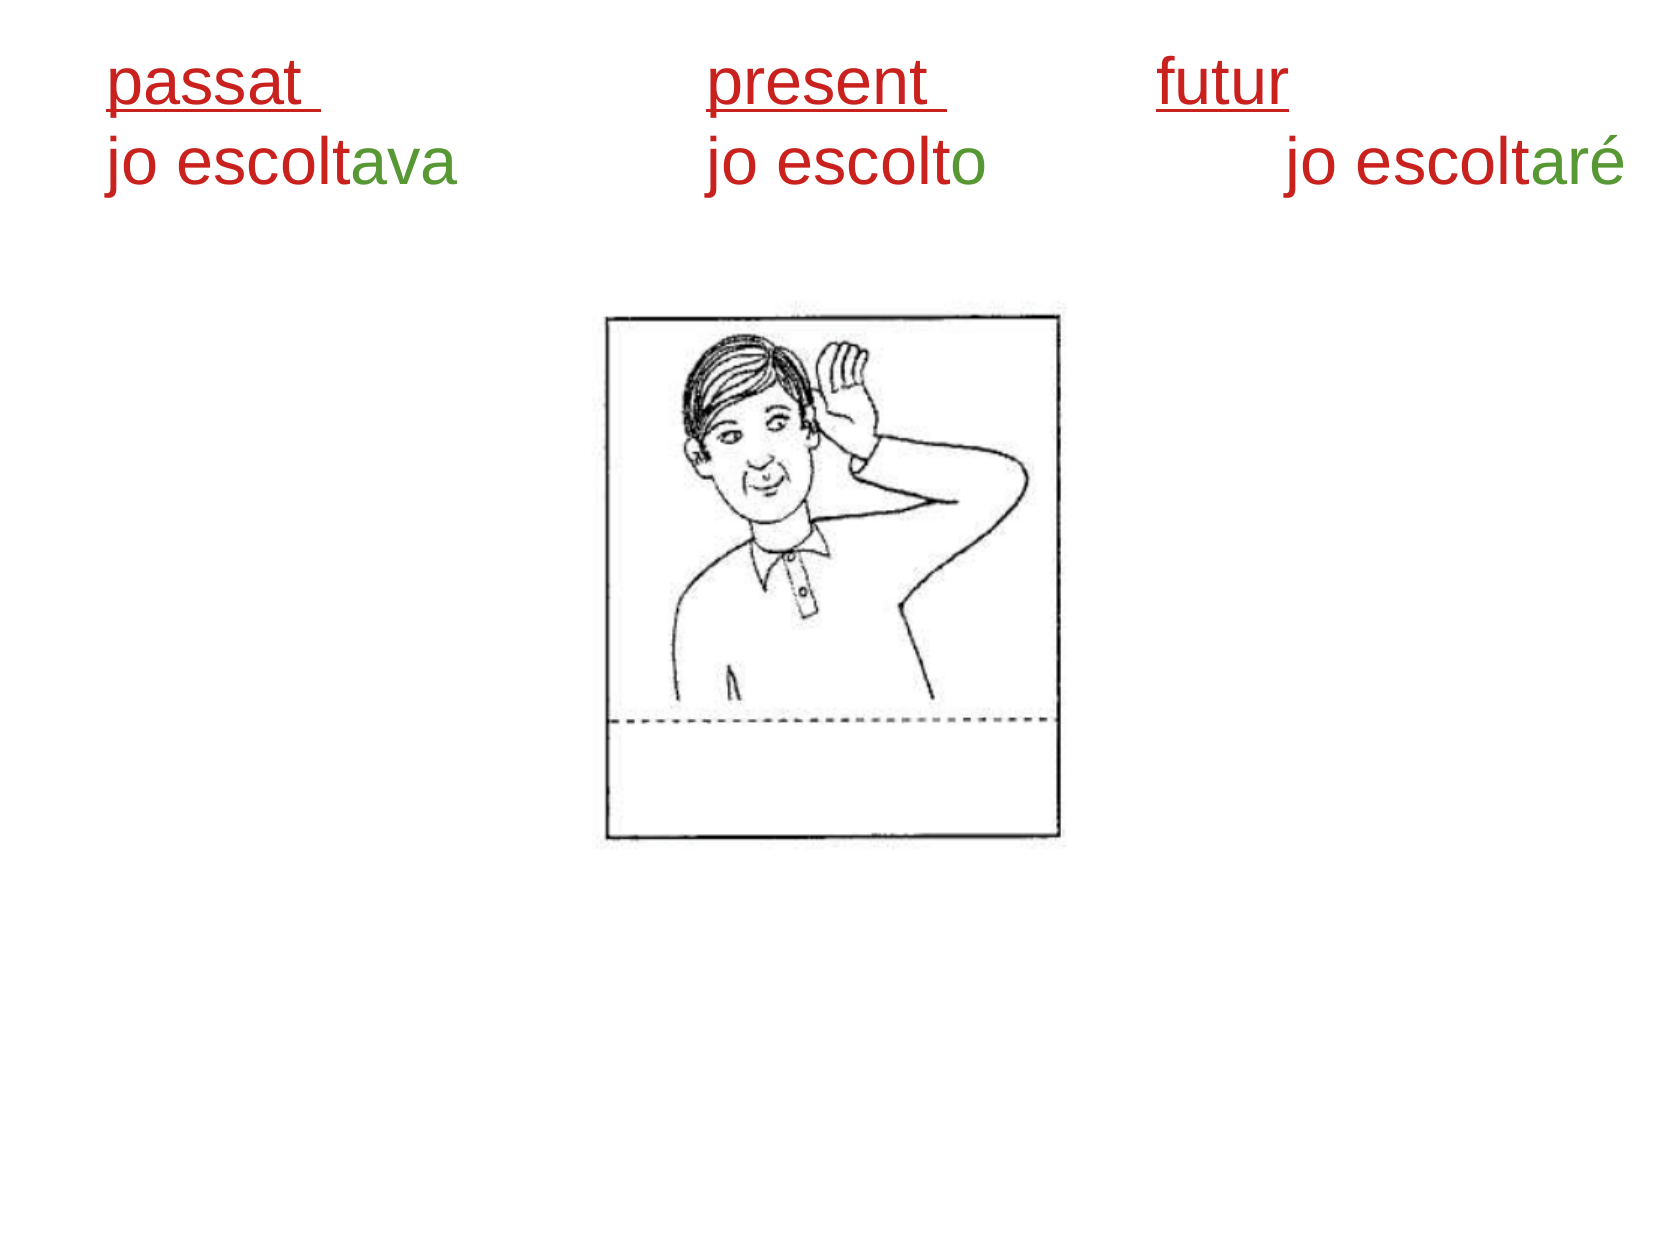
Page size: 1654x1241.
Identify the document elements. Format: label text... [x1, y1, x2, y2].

text_box passat present futur jo escoltava jo escolto jo escoltaré [106, 0, 1654, 270]
picture [581, 291, 1094, 873]
